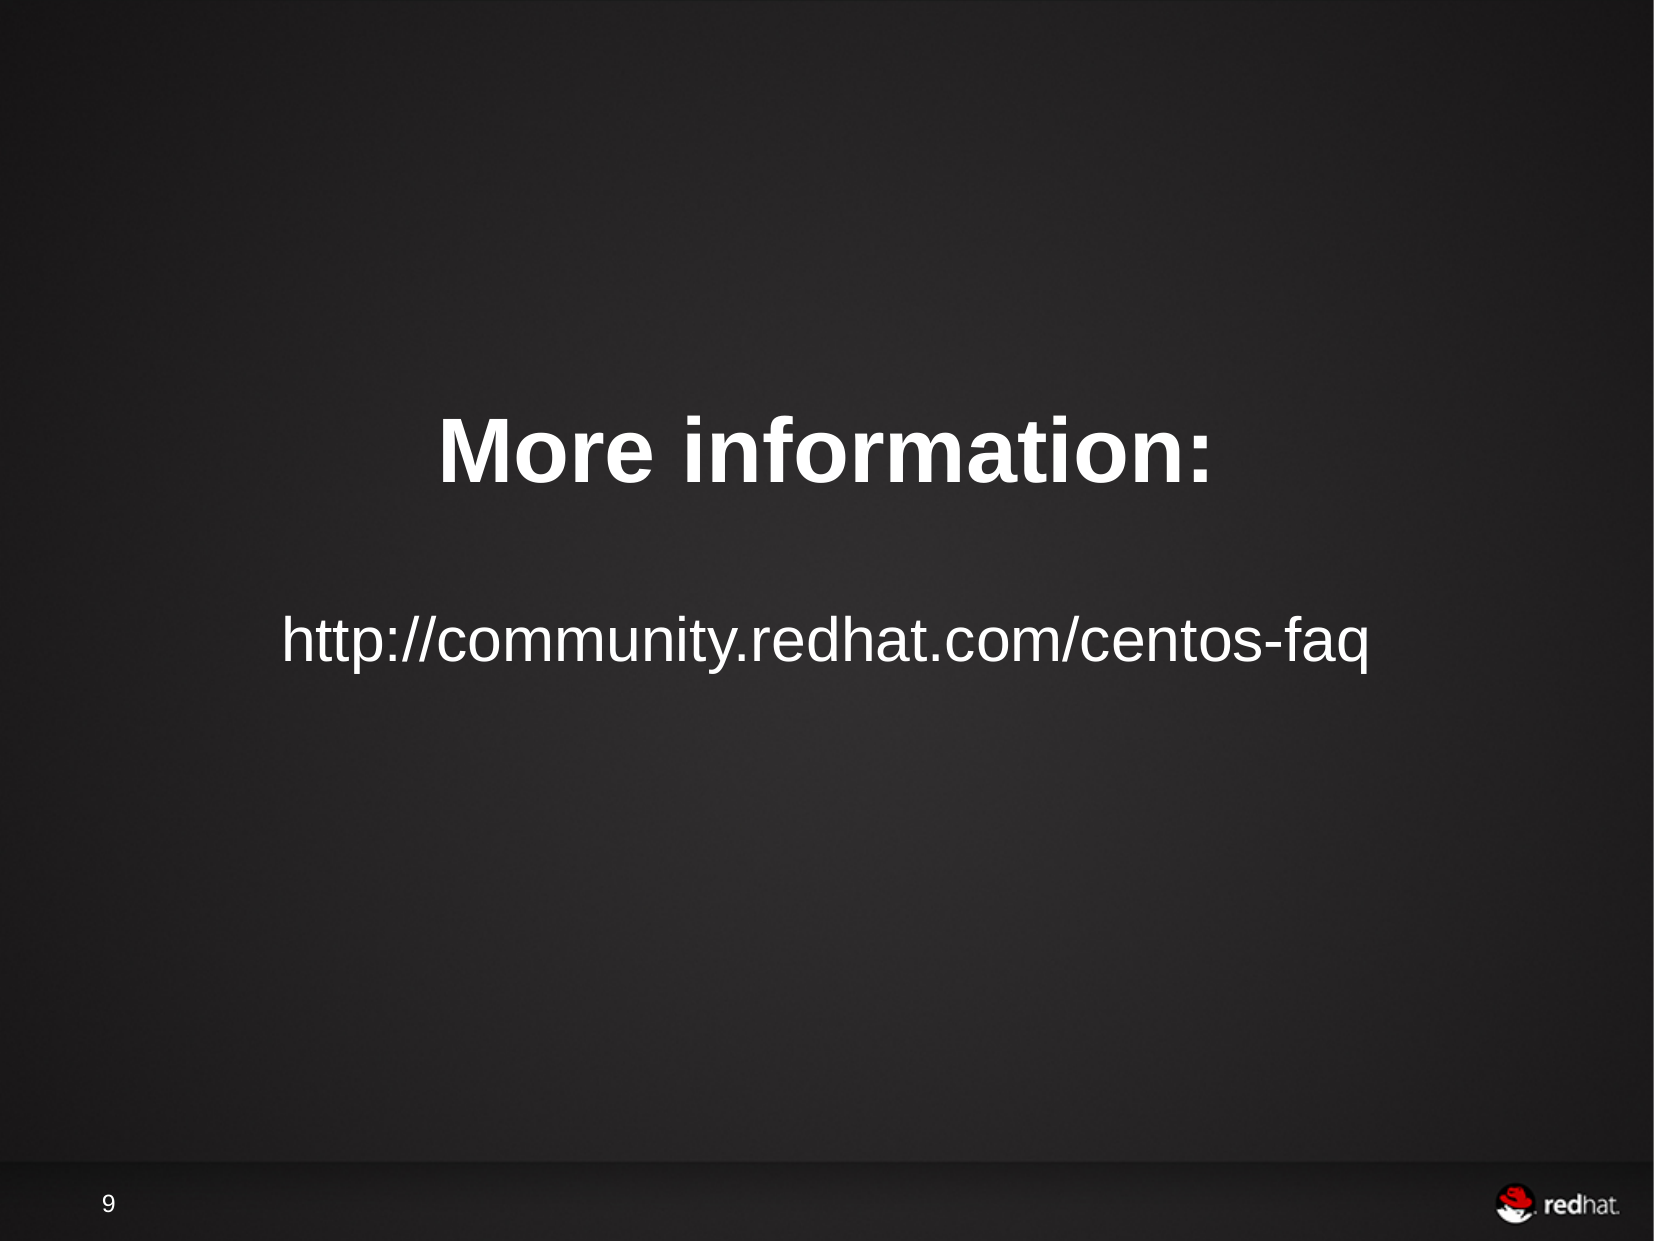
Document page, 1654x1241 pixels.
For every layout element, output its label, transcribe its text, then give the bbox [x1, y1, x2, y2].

picture [0, 0, 1654, 1241]
title More information: http://community.redhat.com/centos-faq [82, 399, 1571, 675]
